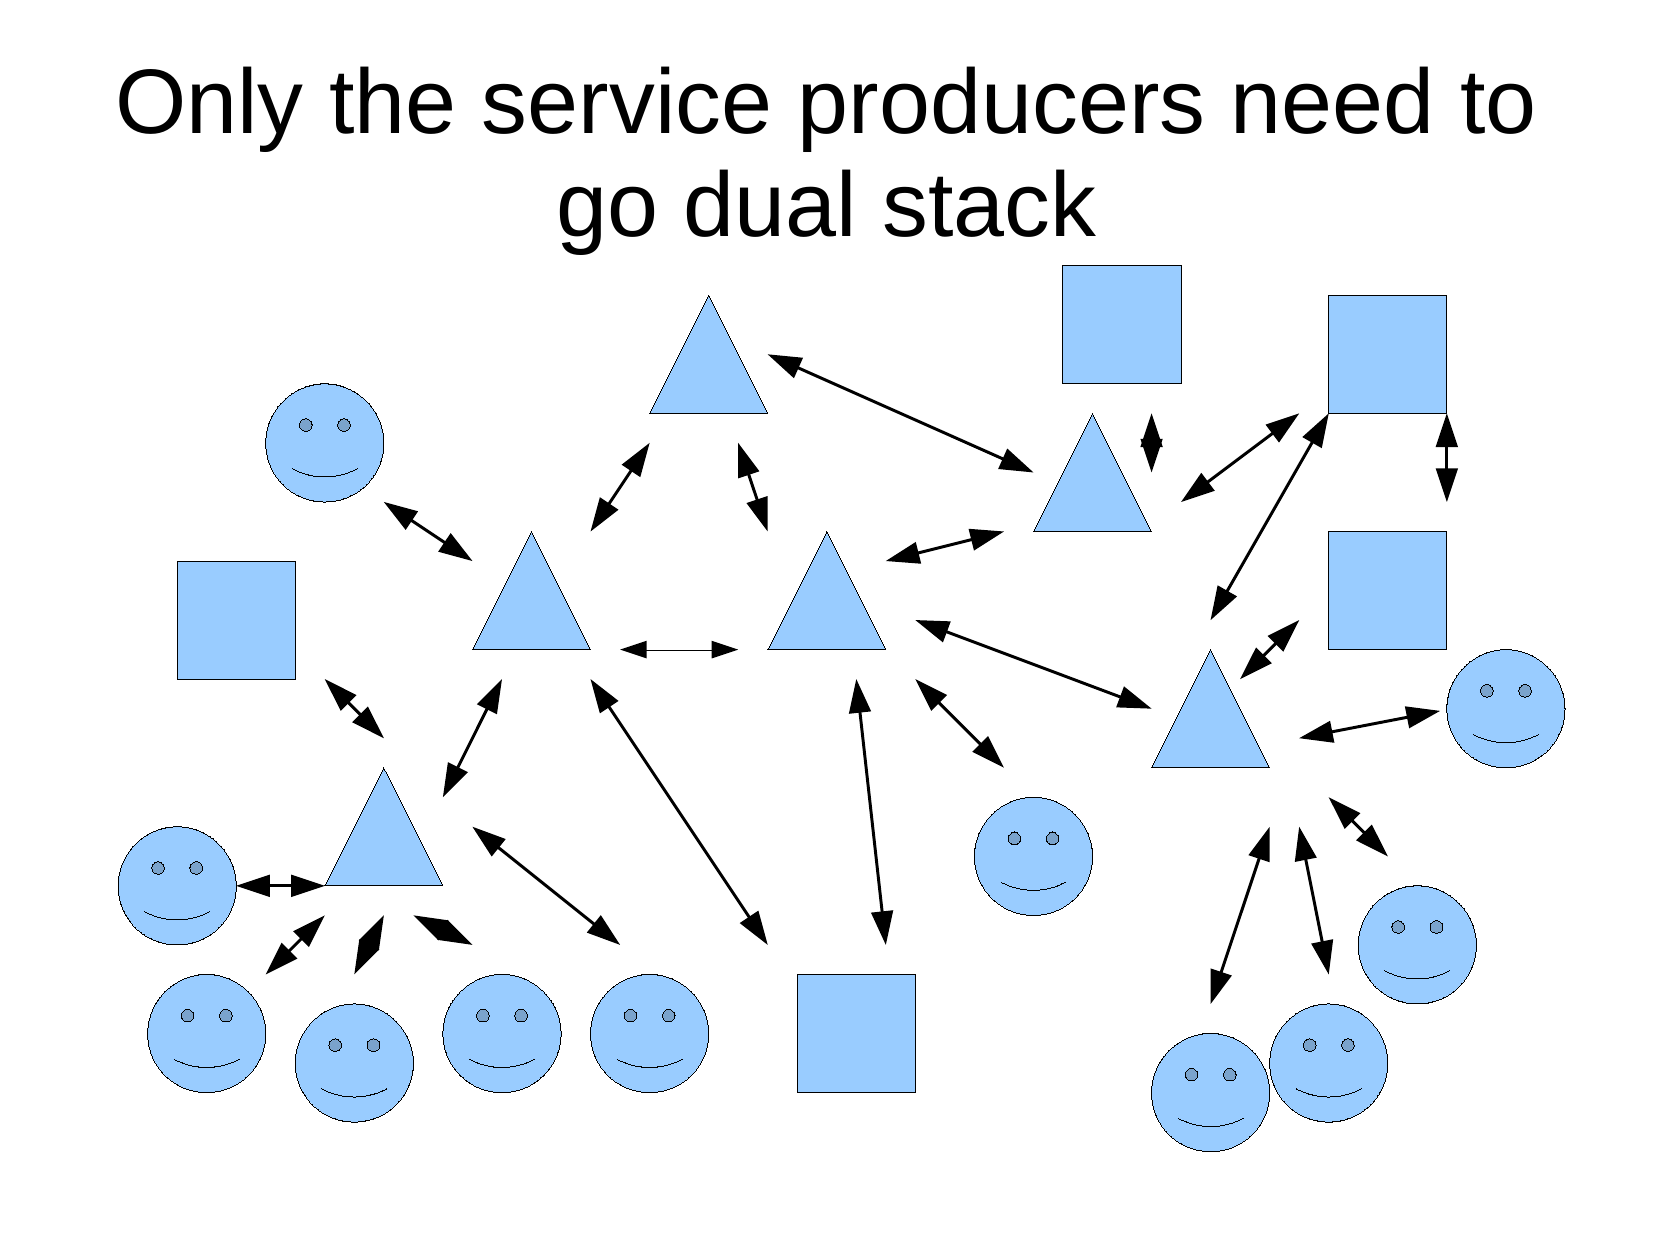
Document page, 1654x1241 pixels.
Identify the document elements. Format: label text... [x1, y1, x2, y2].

text_box [767, 531, 886, 650]
text_box [265, 383, 384, 503]
text_box [147, 974, 266, 1093]
text_box [649, 295, 768, 414]
text_box [177, 561, 296, 680]
text_box [797, 974, 916, 1093]
text_box [1358, 885, 1477, 1004]
text_box [472, 531, 591, 650]
text_box [118, 826, 237, 945]
text_box [1062, 265, 1182, 384]
text_box [974, 797, 1093, 916]
text_box [442, 974, 562, 1093]
text_box [1446, 649, 1566, 768]
text_box [1151, 649, 1270, 768]
text_box [1269, 1003, 1388, 1123]
text_box [295, 1003, 414, 1123]
text_box [1033, 413, 1152, 532]
title Only the service producers need to go dual stack [82, 49, 1571, 257]
text_box [590, 974, 709, 1093]
text_box [1328, 531, 1447, 650]
text_box [1328, 295, 1447, 414]
text_box [325, 767, 443, 886]
text_box [1151, 1033, 1270, 1152]
